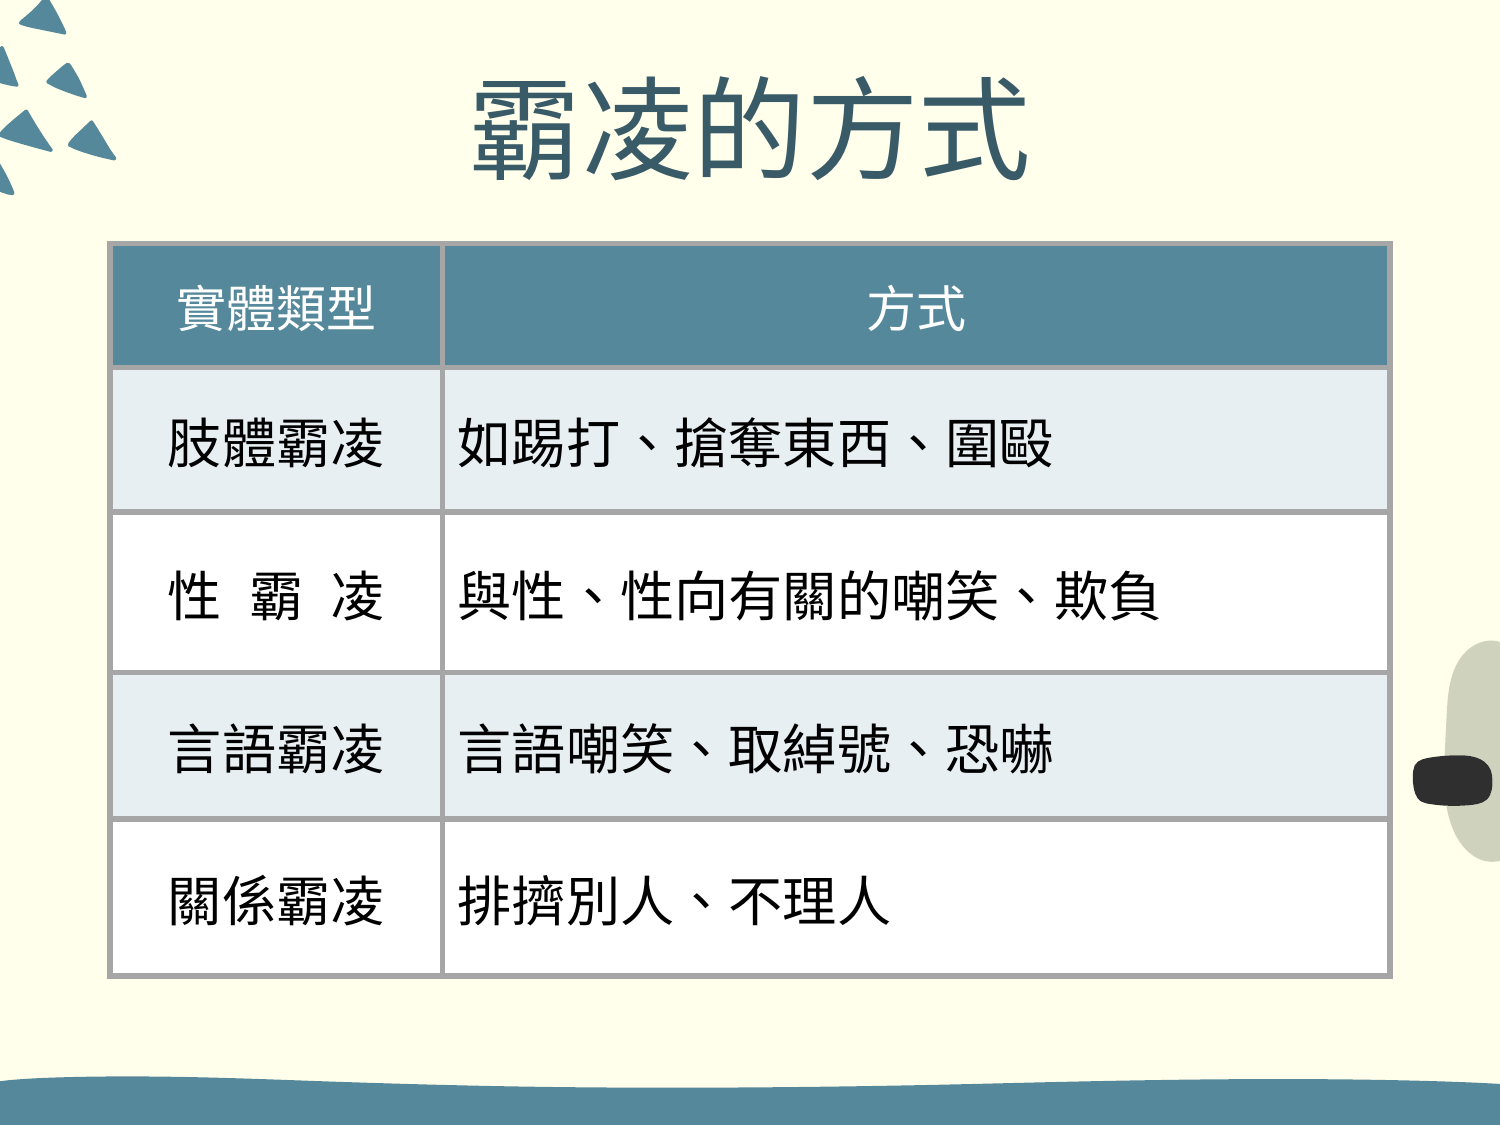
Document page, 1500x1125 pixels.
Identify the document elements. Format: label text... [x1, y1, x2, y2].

table_cell 言語嘲笑、取綽號、恐嚇 [445, 675, 1387, 816]
table_cell 言語霸凌 [113, 675, 440, 816]
table_cell 肢體霸凌 [113, 370, 440, 509]
text_box [0, 163, 15, 196]
table_header 實體類型 [113, 246, 440, 365]
text_box [46, 62, 87, 99]
table_cell 如踢打、搶奪東西、圍毆 [445, 370, 1387, 509]
text_box [68, 120, 117, 161]
table_cell 排擠別人、不理人 [445, 822, 1387, 973]
text_box [0, 1076, 1500, 1125]
table_header 方式 [445, 246, 1387, 365]
text_box [1412, 640, 1500, 862]
table_cell 性 霸 凌 [113, 515, 440, 670]
table_cell 與性、性向有關的嘲笑、欺負 [445, 515, 1387, 670]
table_cell 關係霸凌 [113, 822, 440, 973]
text_box [0, 109, 53, 152]
text_box [0, 46, 19, 87]
text_box [19, 0, 67, 35]
title 霸凌的方式 [75, 32, 1425, 220]
